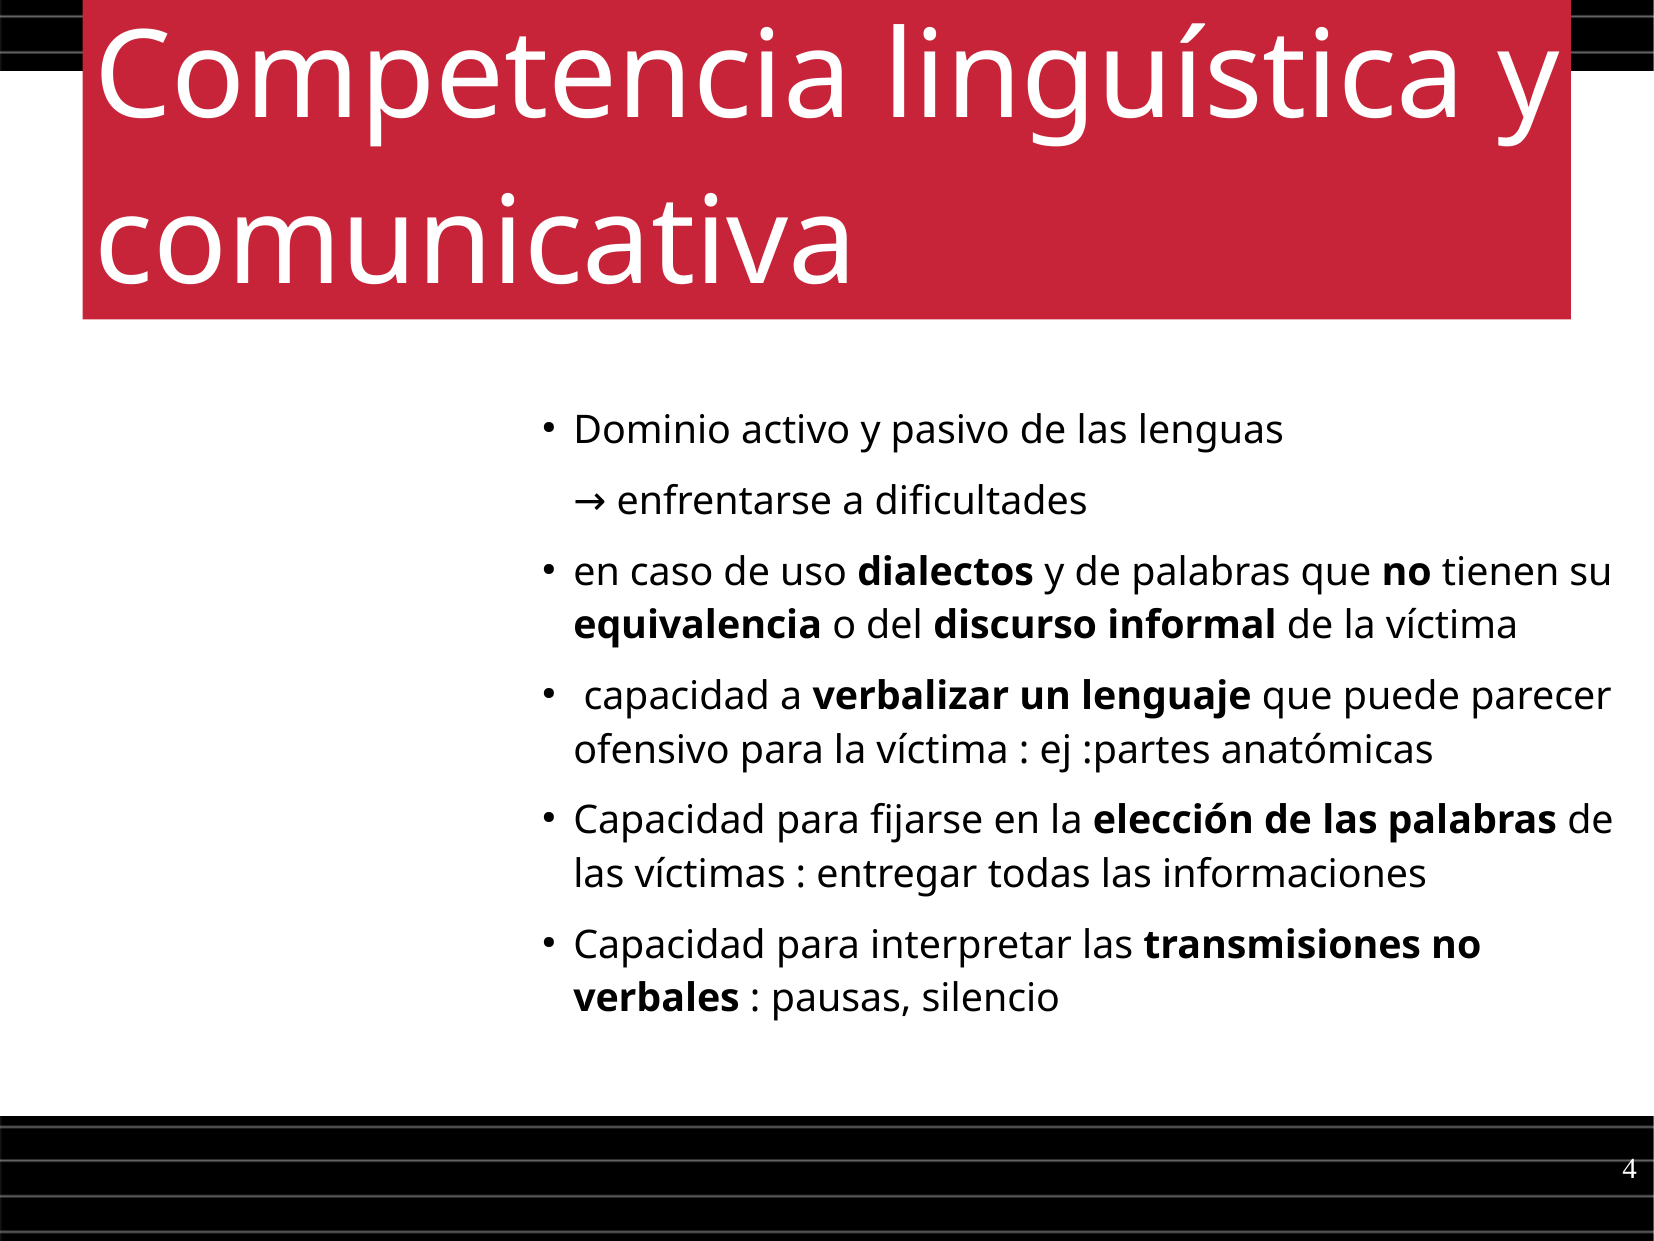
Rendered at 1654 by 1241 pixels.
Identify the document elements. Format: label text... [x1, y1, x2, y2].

list Dominio activo y pasivo de las lenguas → enfrentarse a dificultades en caso de uso dialectos y de palabras que no tienen su equivalencia o del discurso informal de la víctima capacidad a verbalizar un lenguaje que puede parecer ofensivo para la víctima : ej :partes anatómicas Capacidad para fijarse en la elección de las palabras de las víctimas : entregar todas las informaciones Capacidad para interpretar las transmisiones no verbales : pausas, silencio [531, 401, 1630, 1036]
picture [1571, 0, 1654, 71]
picture [0, 1116, 1654, 1241]
title Competencia linguística y comunicativa [82, 10, 1571, 296]
picture [0, 0, 82, 71]
